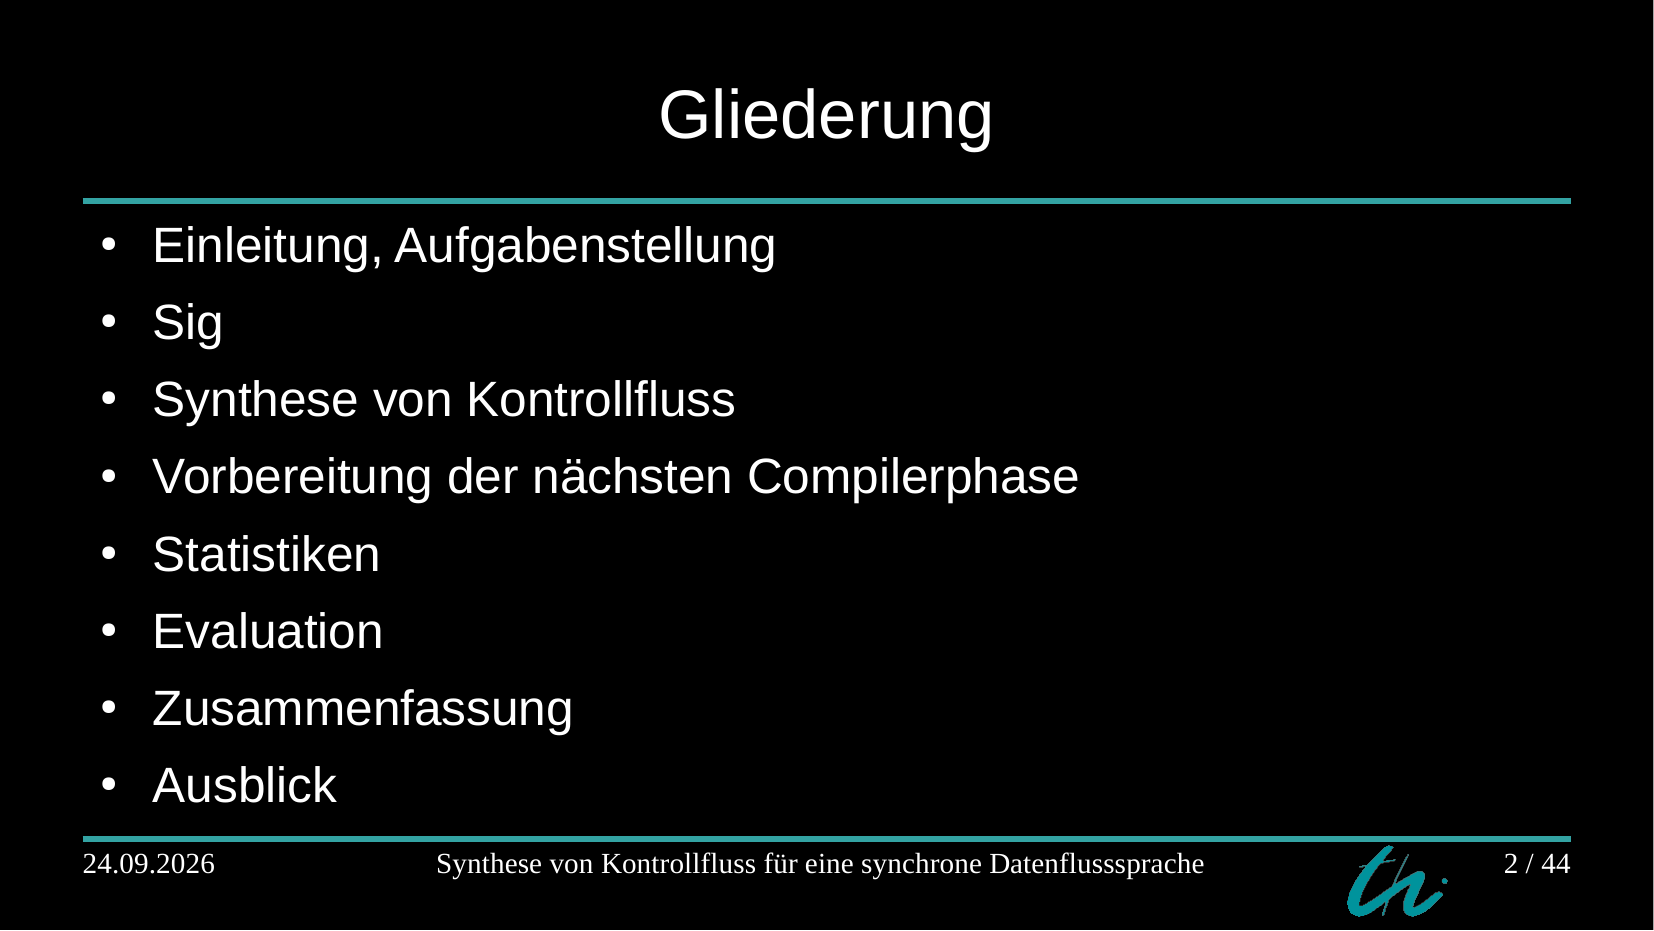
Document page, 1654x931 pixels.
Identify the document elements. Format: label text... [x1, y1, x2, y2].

list Einleitung, Aufgabenstellung Sig Synthese von Kontrollfluss Vorbereitung der nächsten Compilerphase Statistiken Evaluation Zusammenfassung Ausblick [82, 217, 1571, 815]
title Gliederung [82, 37, 1571, 193]
picture [1347, 845, 1448, 917]
